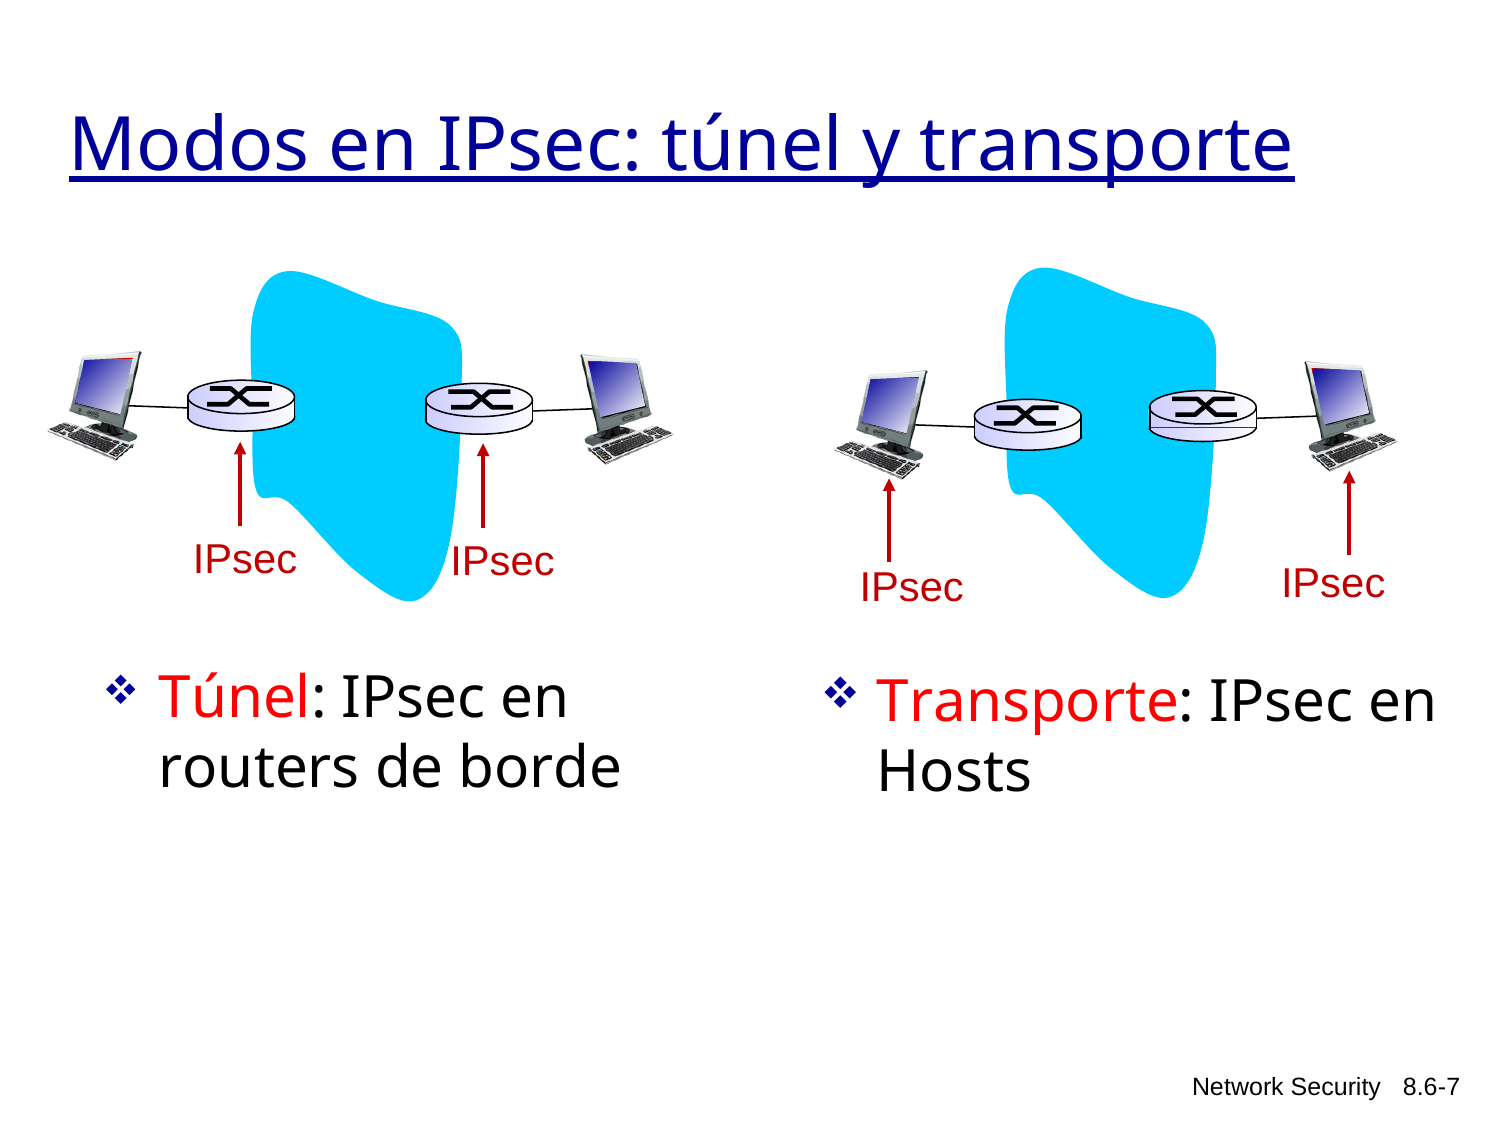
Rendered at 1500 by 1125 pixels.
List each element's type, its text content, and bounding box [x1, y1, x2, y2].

text_box IPsec [1266, 547, 1401, 614]
text_box [75, 357, 133, 415]
list Túnel: IPsec en routers de borde [87, 652, 759, 865]
text_box [974, 267, 1256, 599]
text_box [861, 377, 920, 434]
picture [577, 349, 696, 473]
picture [811, 365, 930, 489]
text_box IPsec [178, 523, 313, 590]
picture [1301, 356, 1420, 480]
title Modos en IPsec: túnel y transporte [53, 46, 1449, 235]
text_box Network Security [762, 1062, 1397, 1114]
text_box IPsec [844, 551, 980, 618]
text_box [1311, 368, 1370, 425]
text_box Transporte: IPsec en Hosts [805, 655, 1478, 869]
text_box IPsec [435, 525, 570, 592]
text_box [188, 270, 533, 602]
picture [24, 346, 144, 470]
text_box [587, 360, 646, 418]
